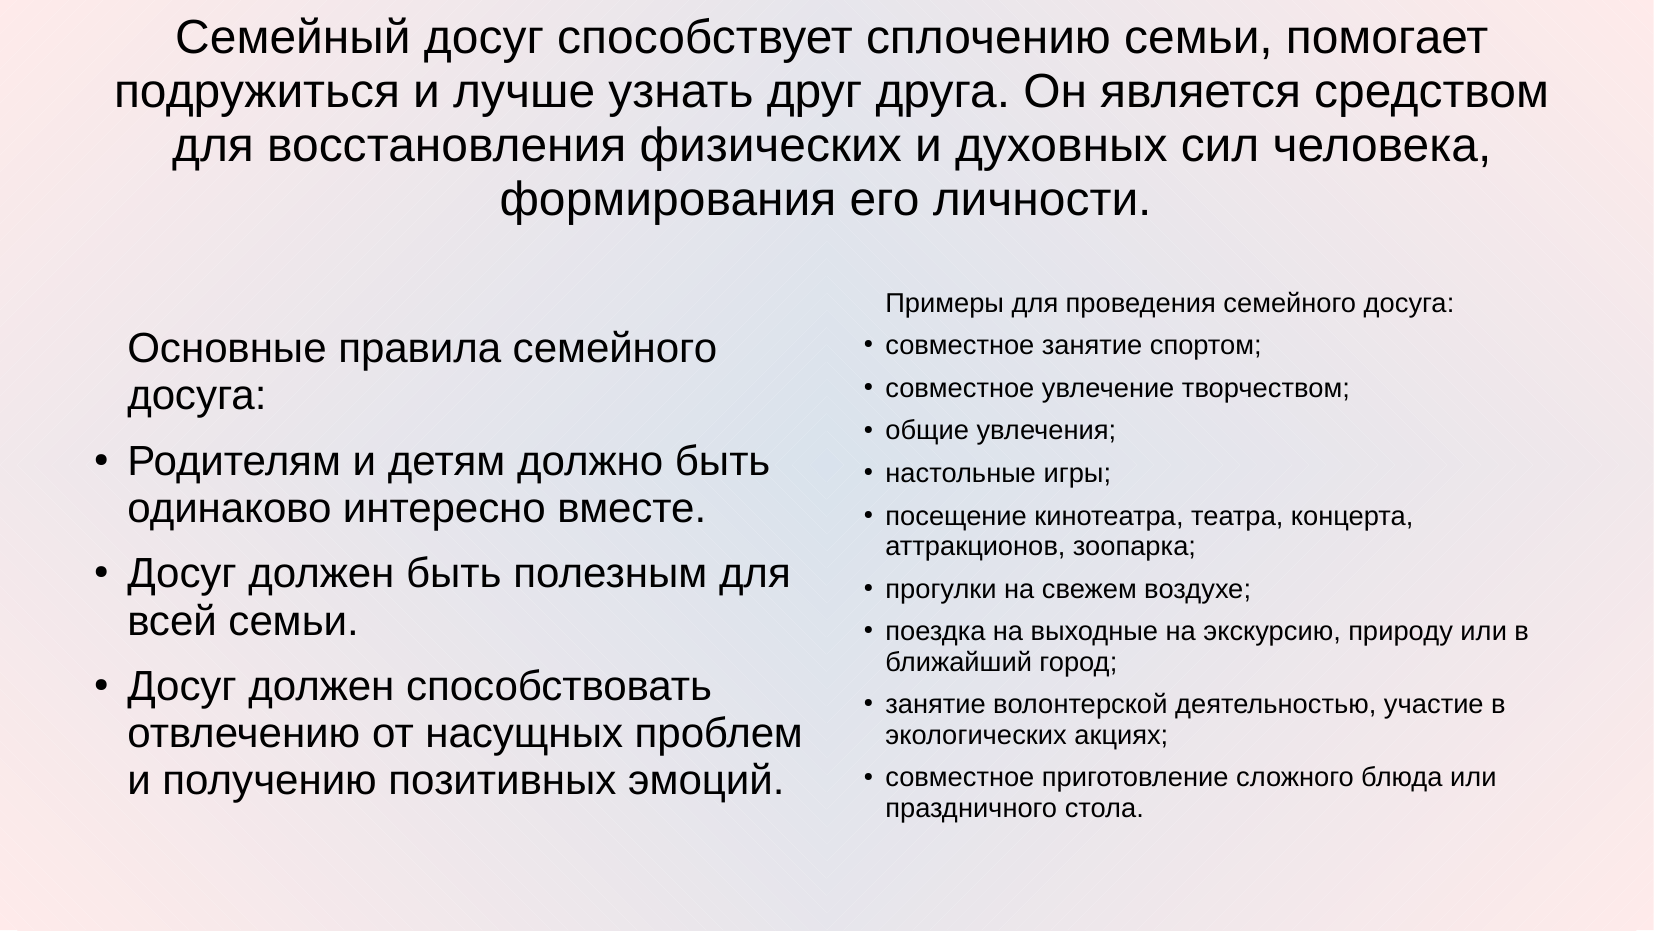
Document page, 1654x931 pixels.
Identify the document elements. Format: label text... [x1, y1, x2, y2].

list Примеры для проведения семейного досуга: совместное занятие спортом; совместное увлечение творчеством; общие увлечения; настольные игры; посещение кинотеатра, театра, концерта, аттракционов, зоопарка; прогулки на свежем воздухе; поездка на выходные на экскурсию, природу или в ближайший город; занятие волонтерской деятельностью, участие в экологических акциях; совместное приготовление сложного блюда или праздничного стола. [856, 287, 1583, 827]
list Основные правила семейного досуга: Родителям и детям должно быть одинаково интересно вместе. Досуг должен быть полезным для всей семьи. Досуг должен способствовать отвлечению от насущных проблем и получению позитивных эмоций. [82, 324, 809, 857]
title Семейный досуг способствует сплочению семьи, помогает подружиться и лучше узнать друг друга. Он является средством для восстановления физических и духовных сил человека, формирования его личности. [88, 2, 1577, 235]
